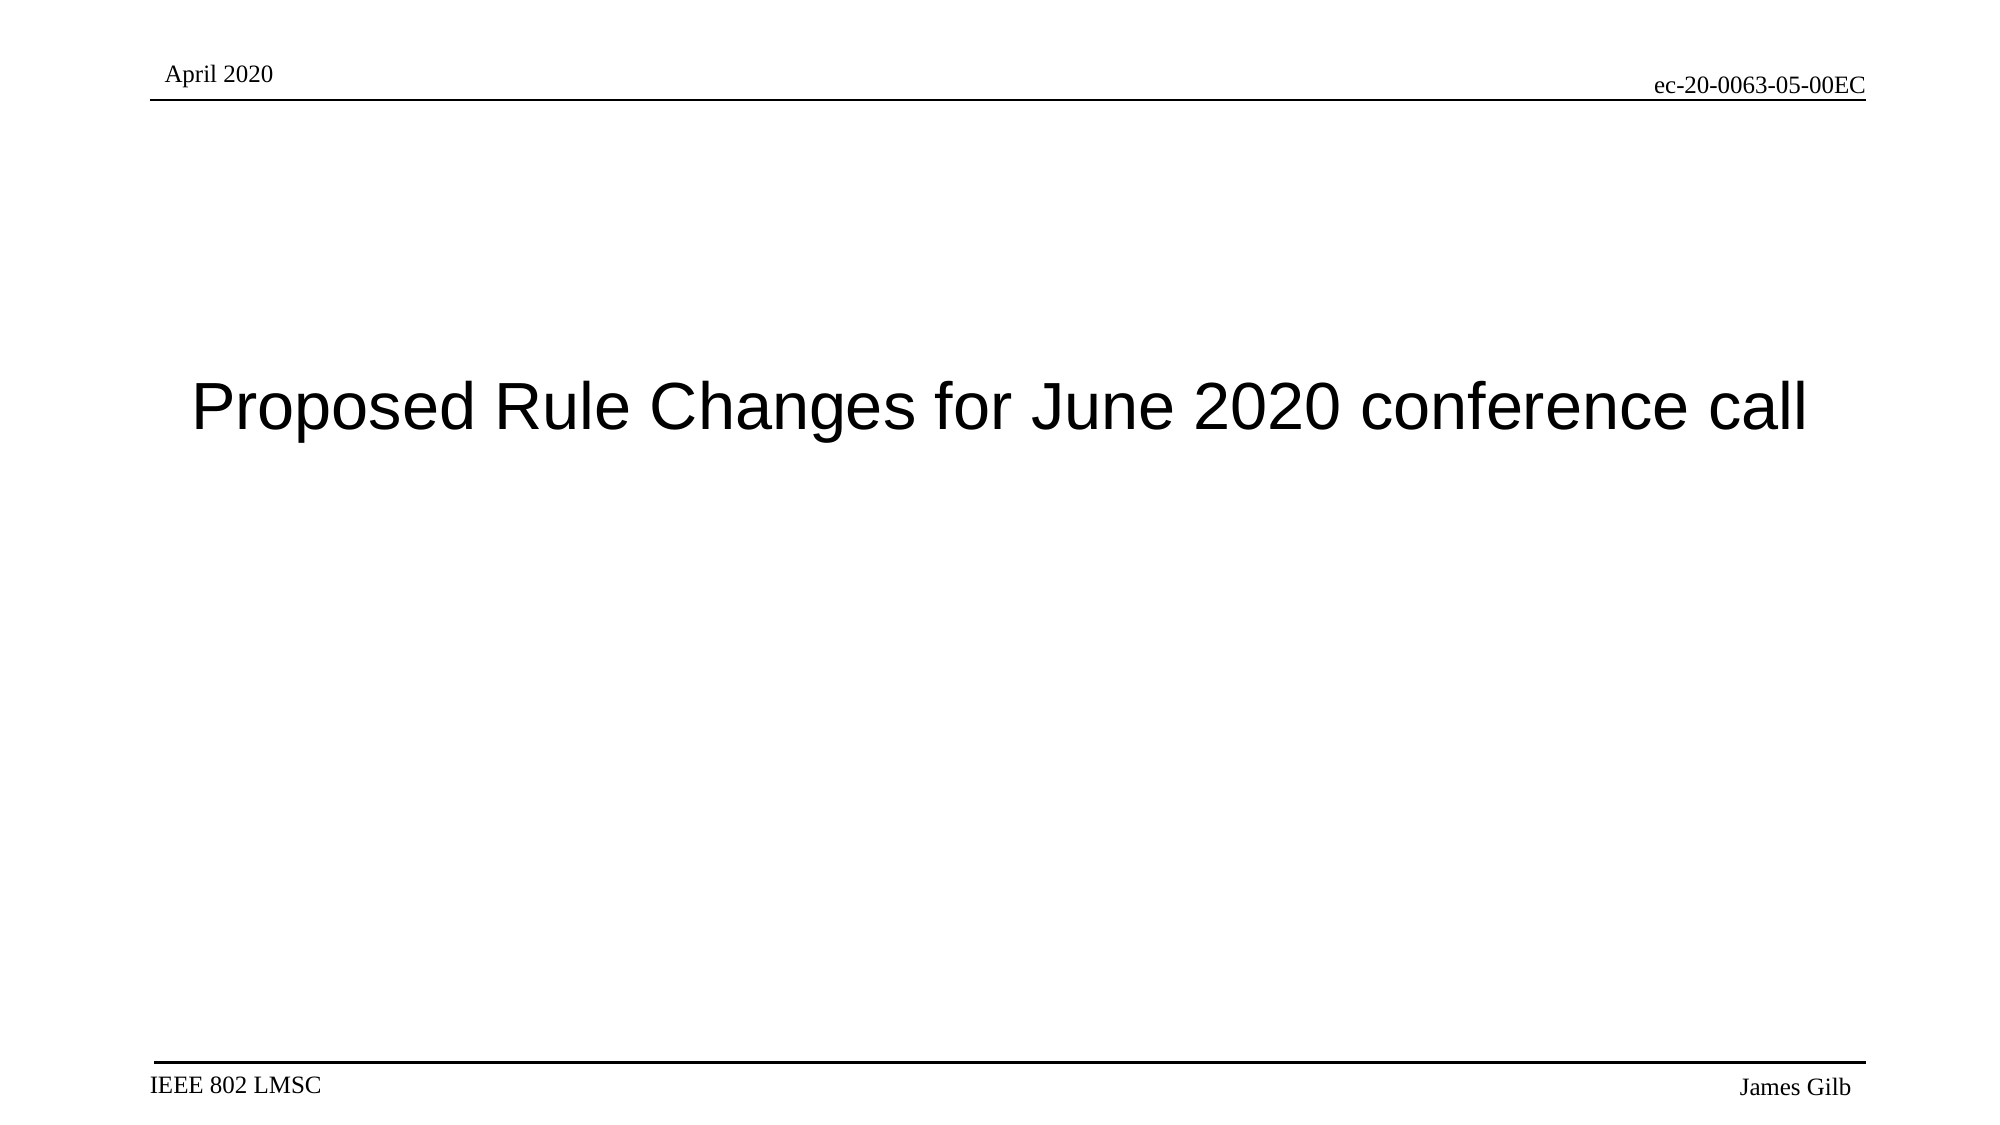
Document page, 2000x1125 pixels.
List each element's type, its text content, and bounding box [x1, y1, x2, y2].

subtitle Proposed Rule Changes for June 2020 conference call [125, 112, 1876, 693]
